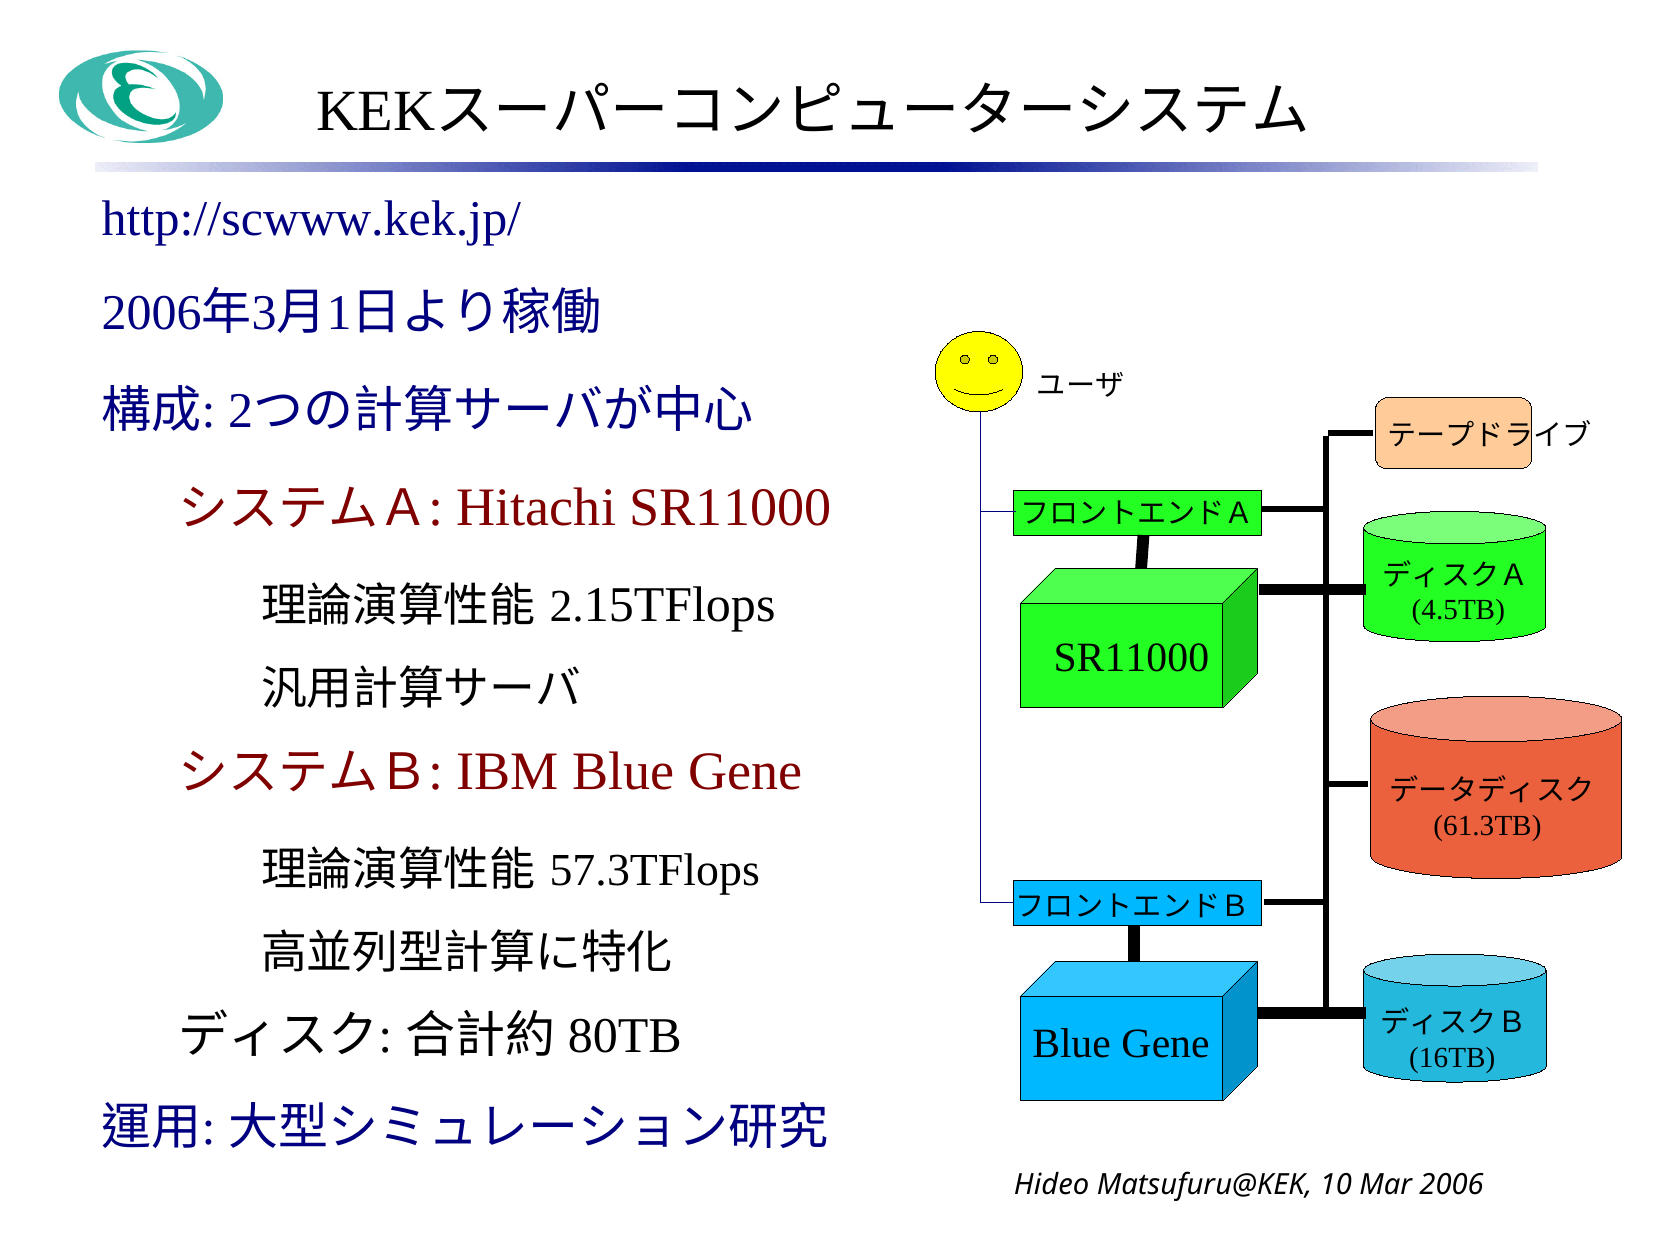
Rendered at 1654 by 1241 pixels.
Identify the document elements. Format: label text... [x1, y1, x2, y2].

list http://scwww.kek.jp/ 2006年3月1日より稼働 構成: 2つの計算サーバが中心 システムＡ: Hitachi SR11000 理論演算性能 2.15TFlops 汎用計算サーバ システムＢ: IBM Blue Gene 理論演算性能 57.3TFlops 高並列型計算に特化 ディスク: 合計約 80TB 運用: 大型シミュレーション研究 [83, 191, 946, 1142]
text_box [1363, 971, 1547, 1083]
text_box フロントエンドＢ [1015, 885, 1250, 921]
text_box [1370, 720, 1622, 879]
picture [95, 162, 1538, 172]
text_box ディスクＢ (16TB) [1380, 1001, 1527, 1073]
text_box フロントエンドＡ [1020, 492, 1255, 528]
text_box データディスク (61.3TB) [1389, 769, 1595, 841]
text_box SR11000 [1053, 634, 1210, 686]
title KEKスーパーコンピューターシステム [183, 55, 1443, 162]
text_box [1363, 530, 1546, 642]
text_box Blue Gene [1032, 1020, 1210, 1071]
picture [52, 41, 230, 152]
text_box [1013, 880, 1262, 926]
text_box ユーザ [1036, 364, 1125, 400]
text_box ディスクＡ (4.5TB) [1382, 554, 1529, 625]
text_box テープドライブ [1387, 414, 1593, 450]
text_box [1013, 490, 1262, 536]
text_box [935, 331, 1023, 412]
text_box [1375, 397, 1532, 469]
text_box [1020, 568, 1258, 708]
text_box [1020, 961, 1258, 1101]
